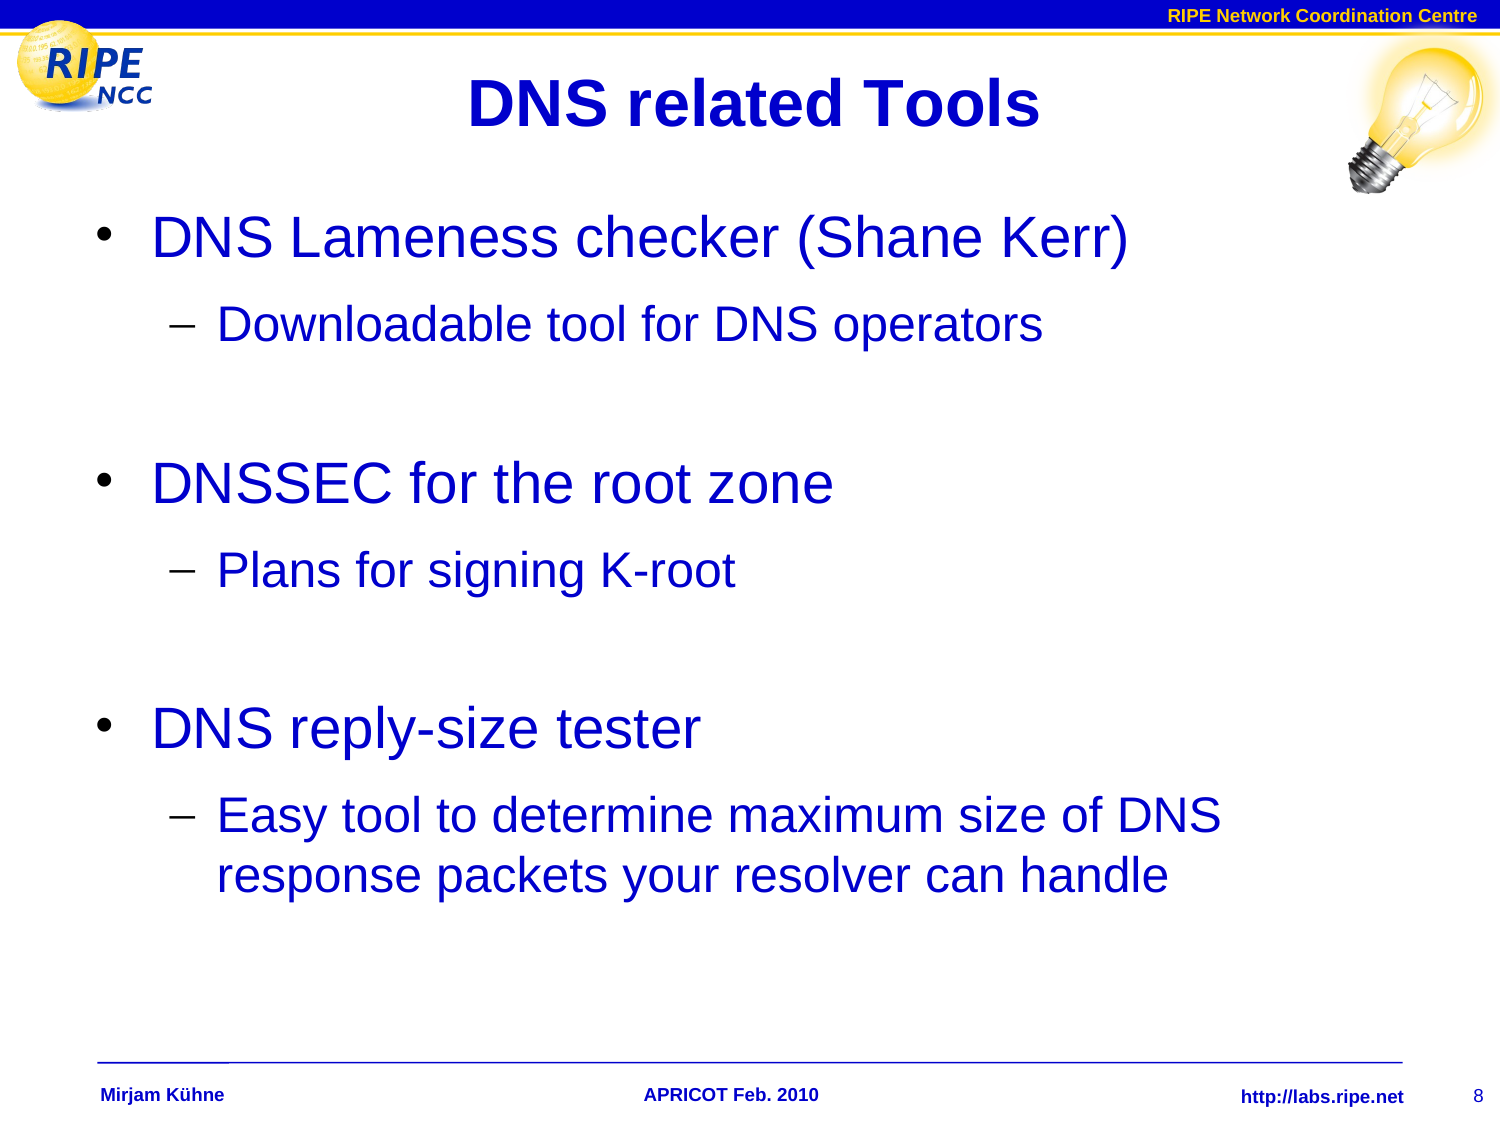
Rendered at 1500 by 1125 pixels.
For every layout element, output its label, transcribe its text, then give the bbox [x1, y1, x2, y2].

text_box APRICOT Feb. 2010 [512, 1074, 951, 1113]
title DNS related Tools [196, 52, 1313, 156]
list DNS Lameness checker (Shane Kerr) Downloadable tool for DNS operators DNSSEC for the root zone Plans for signing K-root DNS reply-size tester Easy tool to determine maximum size of DNS response packets your resolver can handle [64, 191, 1437, 1065]
text_box <number> [1430, 1075, 1499, 1114]
picture [17, 18, 152, 112]
text_box Mirjam Kühne [85, 1074, 488, 1114]
picture [1271, 0, 1500, 232]
